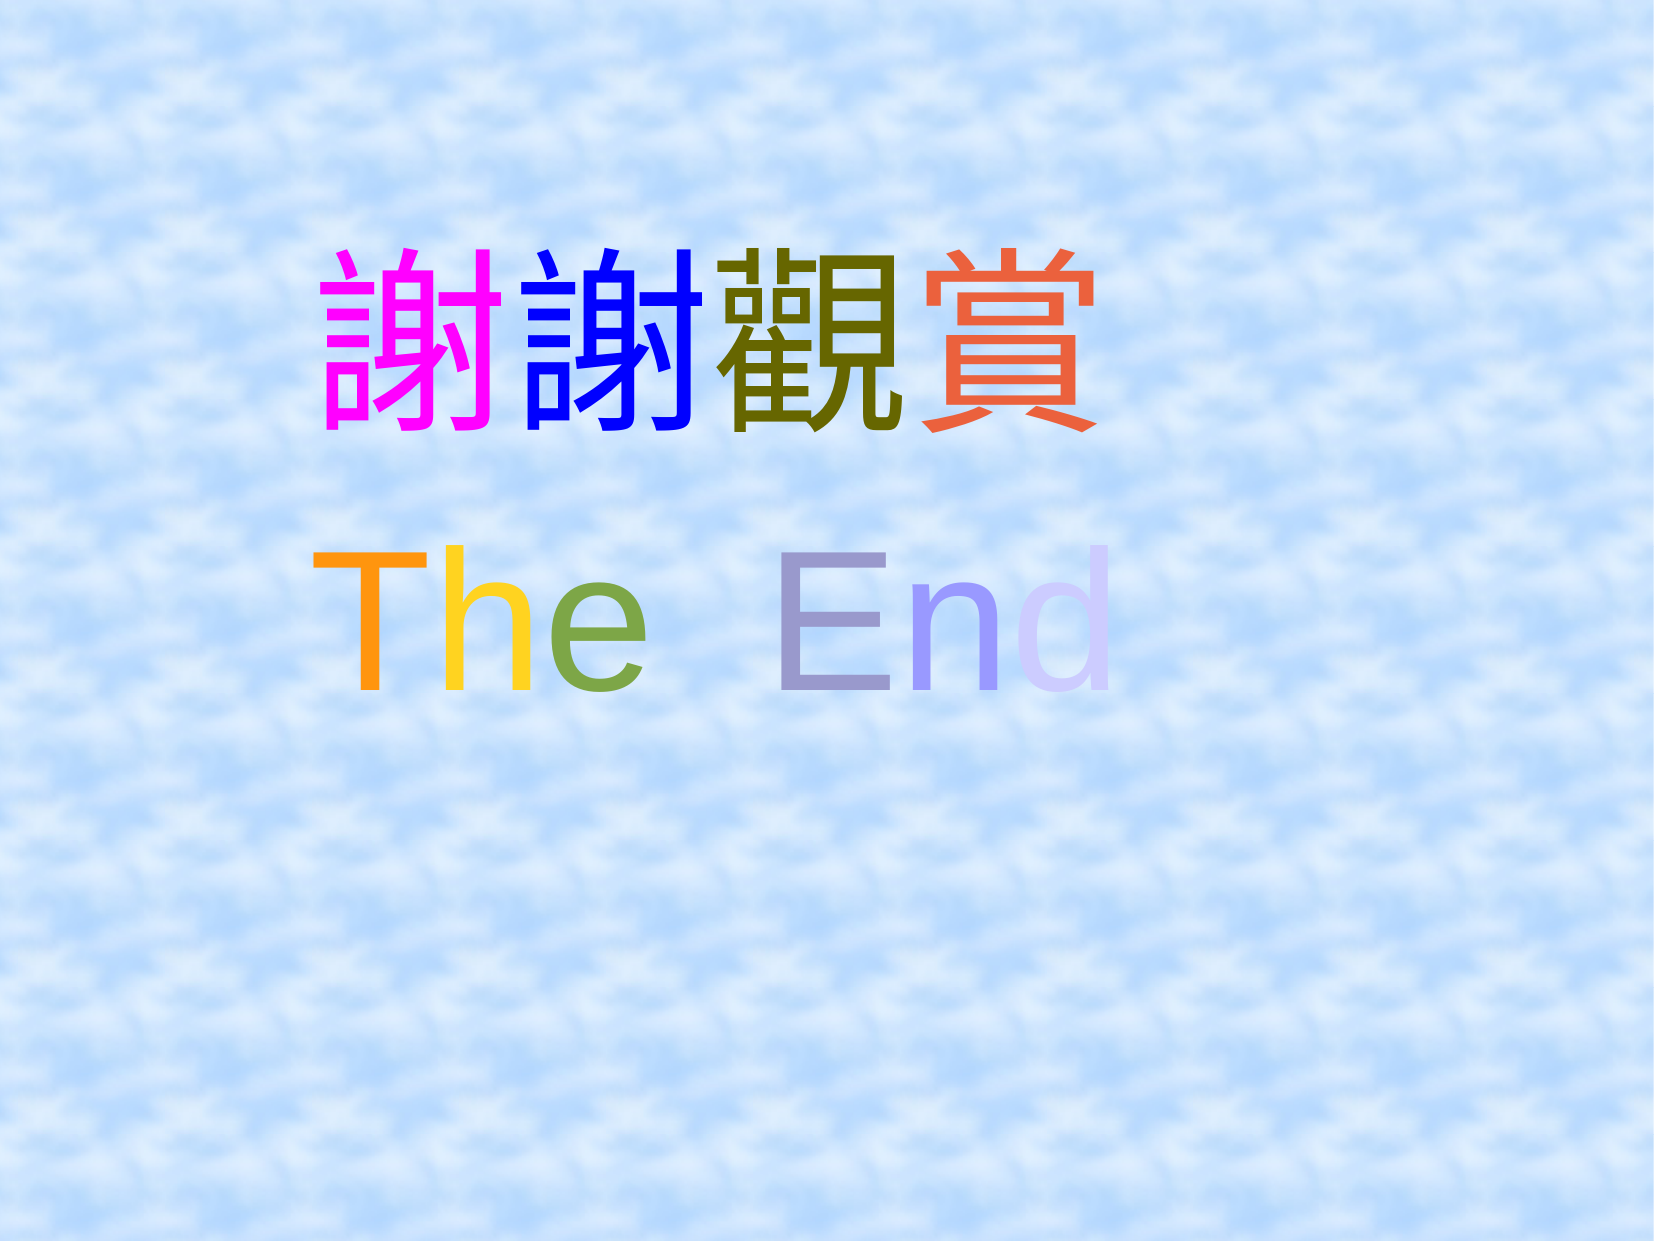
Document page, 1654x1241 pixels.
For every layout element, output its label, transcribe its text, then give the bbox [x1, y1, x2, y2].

picture [0, 0, 1654, 1241]
text_box 謝謝觀賞 [295, 177, 1447, 432]
text_box The End [295, 501, 1329, 741]
